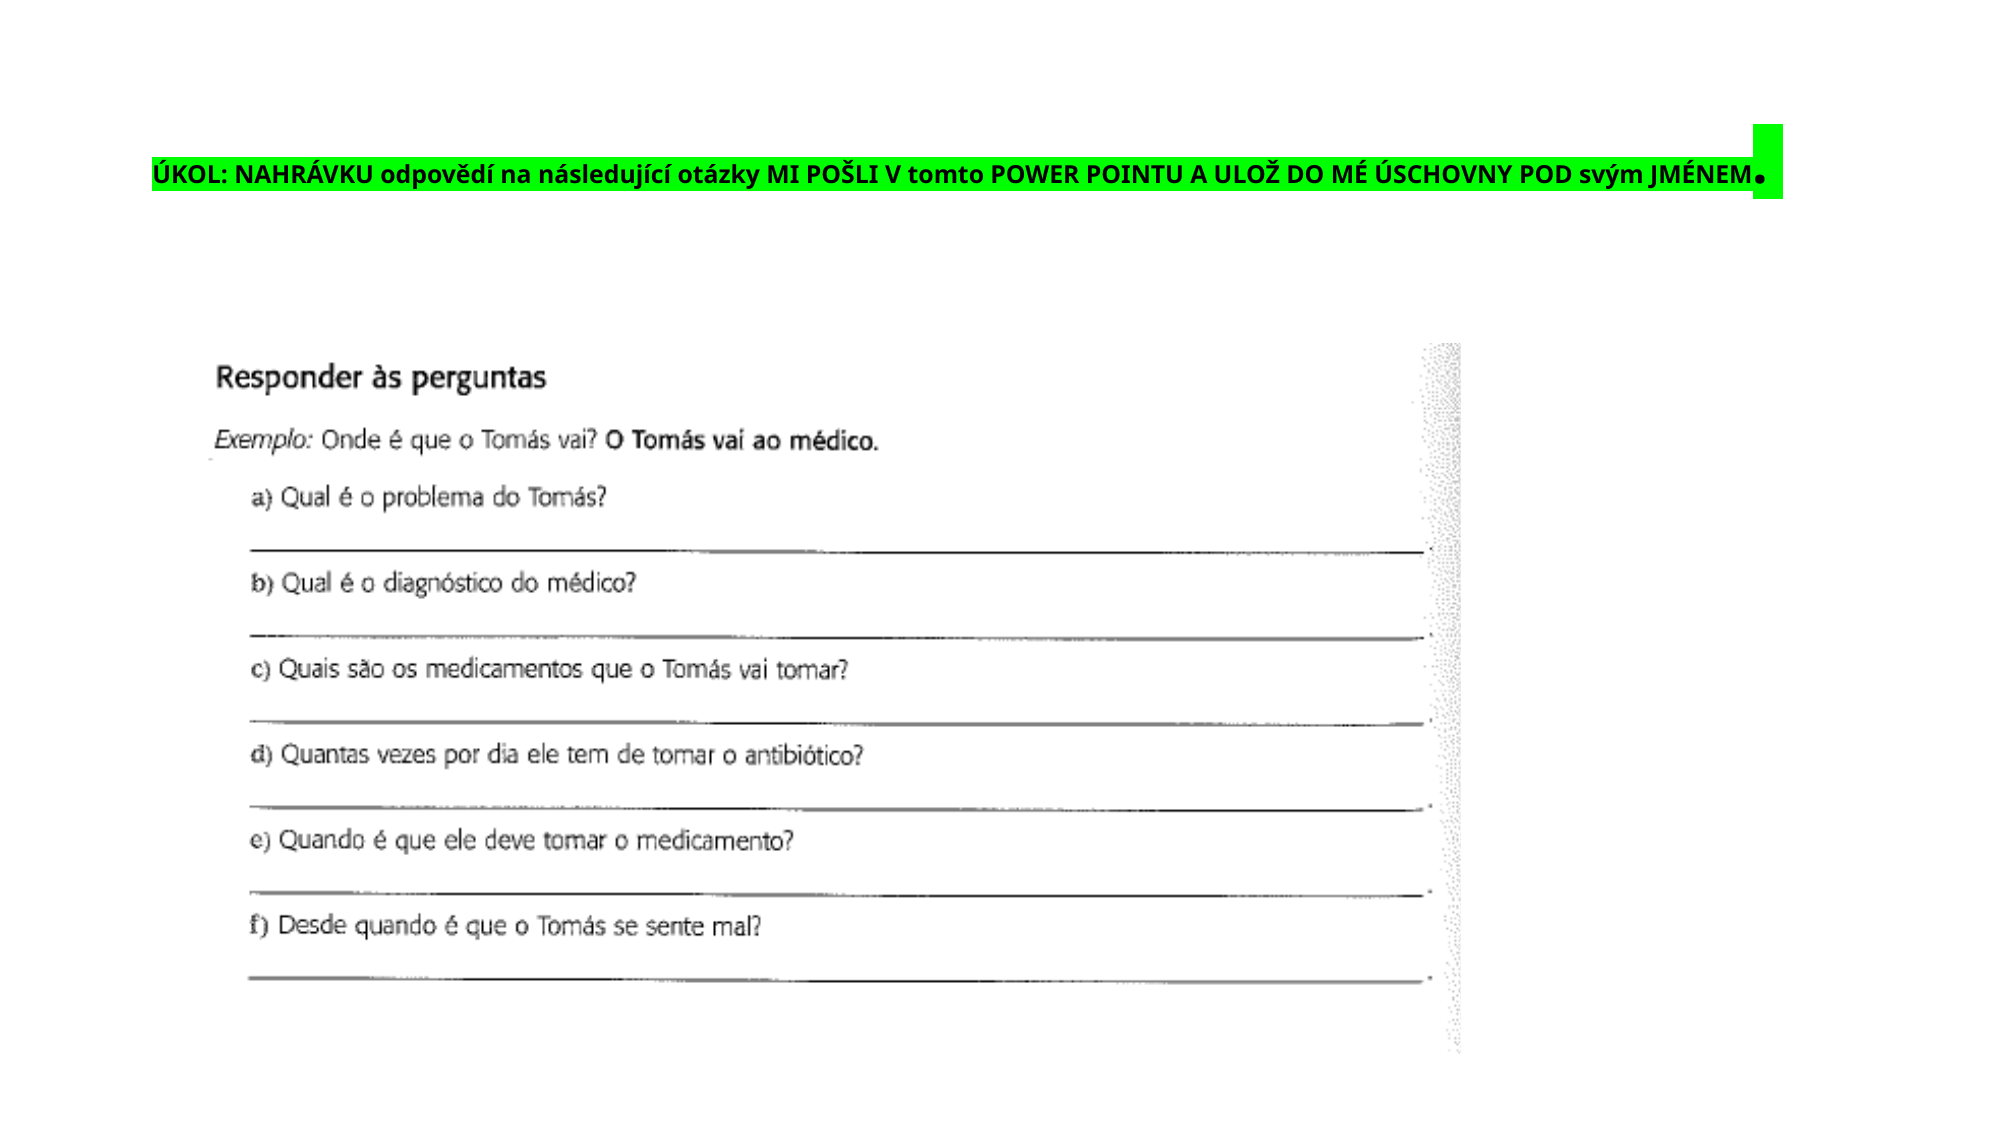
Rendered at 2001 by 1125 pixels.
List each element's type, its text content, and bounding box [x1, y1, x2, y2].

title ÚKOL: NAHRÁVKU odpovědí na následující otázky MI POŠLI V tomto POWER POINTU A ULOŽ DO MÉ ÚSCHOVNY POD svým JMÉNEM. [137, 59, 1863, 278]
picture [191, 343, 1461, 1054]
